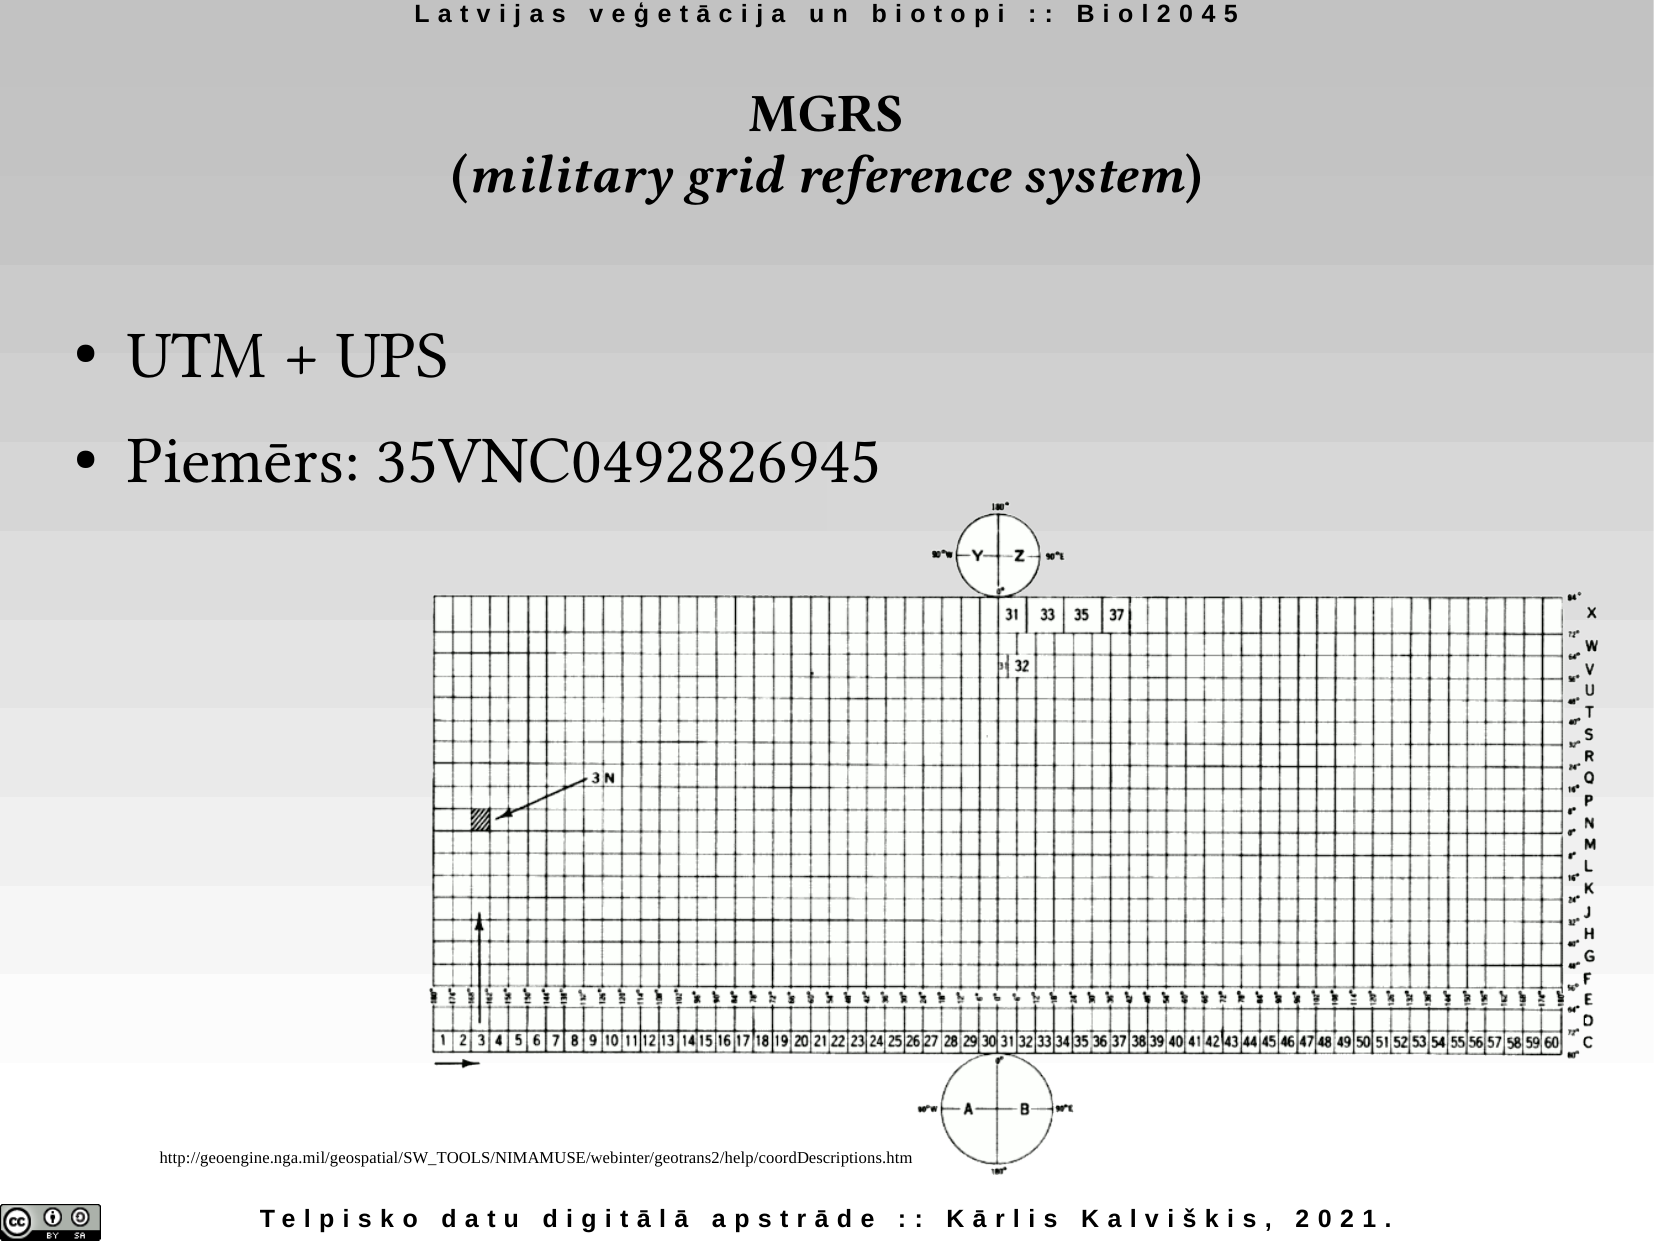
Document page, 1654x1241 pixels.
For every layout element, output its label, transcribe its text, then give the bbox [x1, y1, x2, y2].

list UTM + UPS Piemērs: 35VNC0492826945 [56, 317, 1600, 1175]
picture [0, 287, 1654, 1241]
title MGRS (military grid reference system) [0, 1, 1654, 287]
text_box http://geoengine.nga.mil/geospatial/SW_TOOLS/NIMAMUSE/webinter/geotrans2/help/coordDescriptions.htm [159, 1148, 915, 1164]
